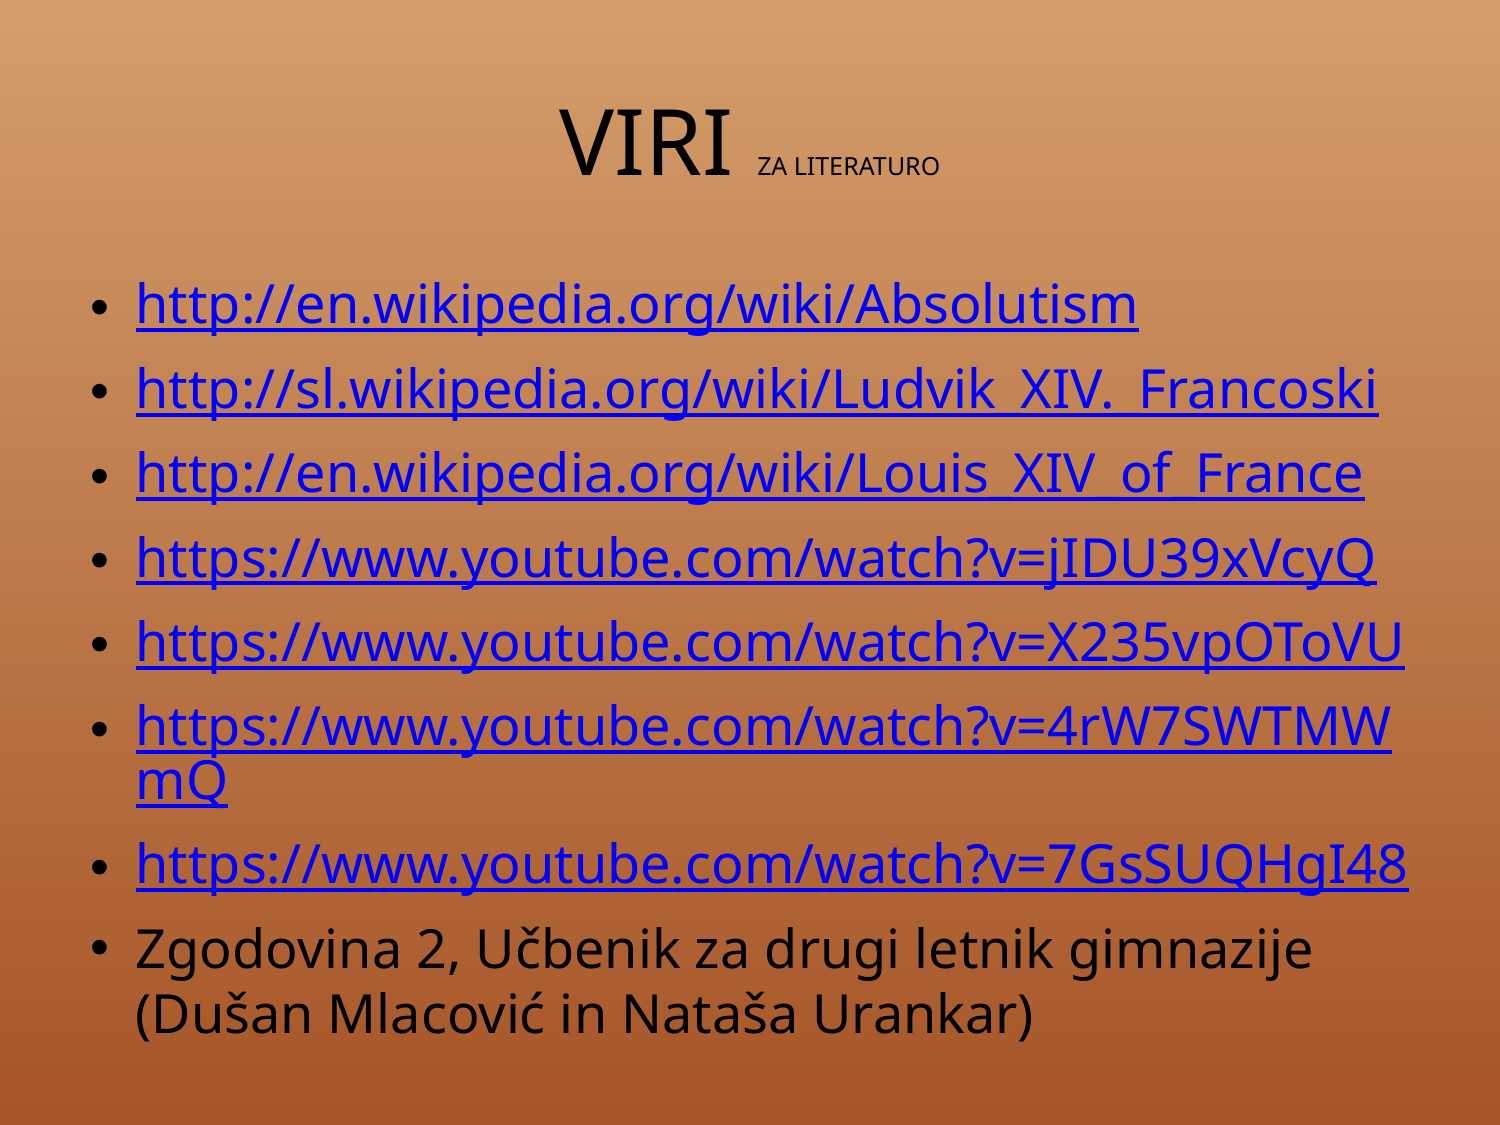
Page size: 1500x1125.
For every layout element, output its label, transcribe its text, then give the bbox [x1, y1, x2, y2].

list http://en.wikipedia.org/wiki/Absolutism http://sl.wikipedia.org/wiki/Ludvik_XIV._Francoski http://en.wikipedia.org/wiki/Louis_XIV_of_France https://www.youtube.com/watch?v=jIDU39xVcyQ https://www.youtube.com/watch?v=X235vpOToVU https://www.youtube.com/watch?v=4rW7SWTMWmQ https://www.youtube.com/watch?v=7GsSUQHgI48 Zgodovina 2, Učbenik za drugi letnik gimnazije (Dušan Mlacović in Nataša Urankar) [75, 262, 1425, 1005]
title VIRI ZA LITERATURO [75, 45, 1425, 233]
